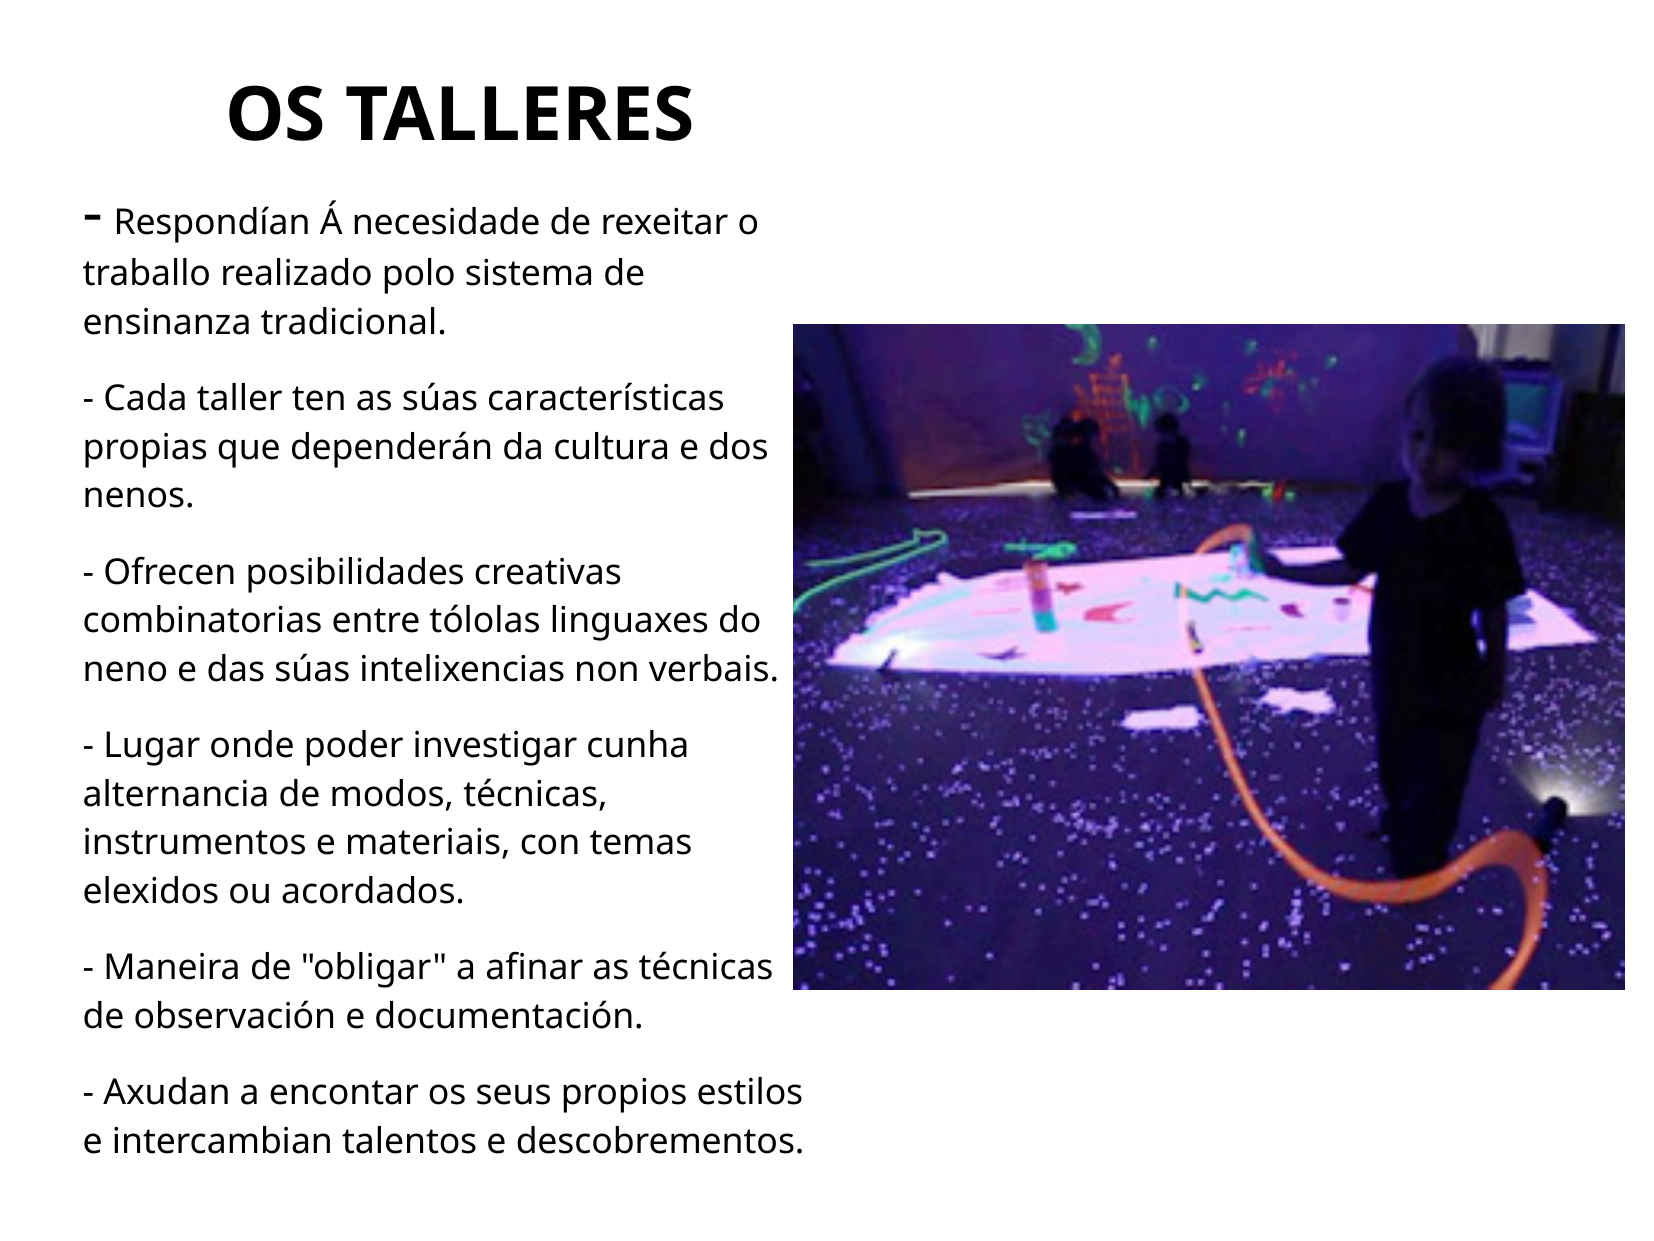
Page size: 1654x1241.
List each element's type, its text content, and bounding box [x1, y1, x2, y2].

list - Respondían Á necesidade de rexeitar o traballo realizado polo sistema de ensinanza tradicional. - Cada taller ten as súas características propias que dependerán da cultura e dos nenos. - Ofrecen posibilidades creativas combinatorias entre tólolas linguaxes do neno e das súas intelixencias non verbais. - Lugar onde poder investigar cunha alternancia de modos, técnicas, instrumentos e materiais, con temas elexidos ou acordados. - Maneira de "obligar" a afinar as técnicas de observación e documentación. - Axudan a encontar os seus propios estilos e intercambian talentos e descobrementos. [82, 177, 809, 1182]
title OS TALLERES [88, 59, 833, 165]
picture [793, 324, 1625, 990]
